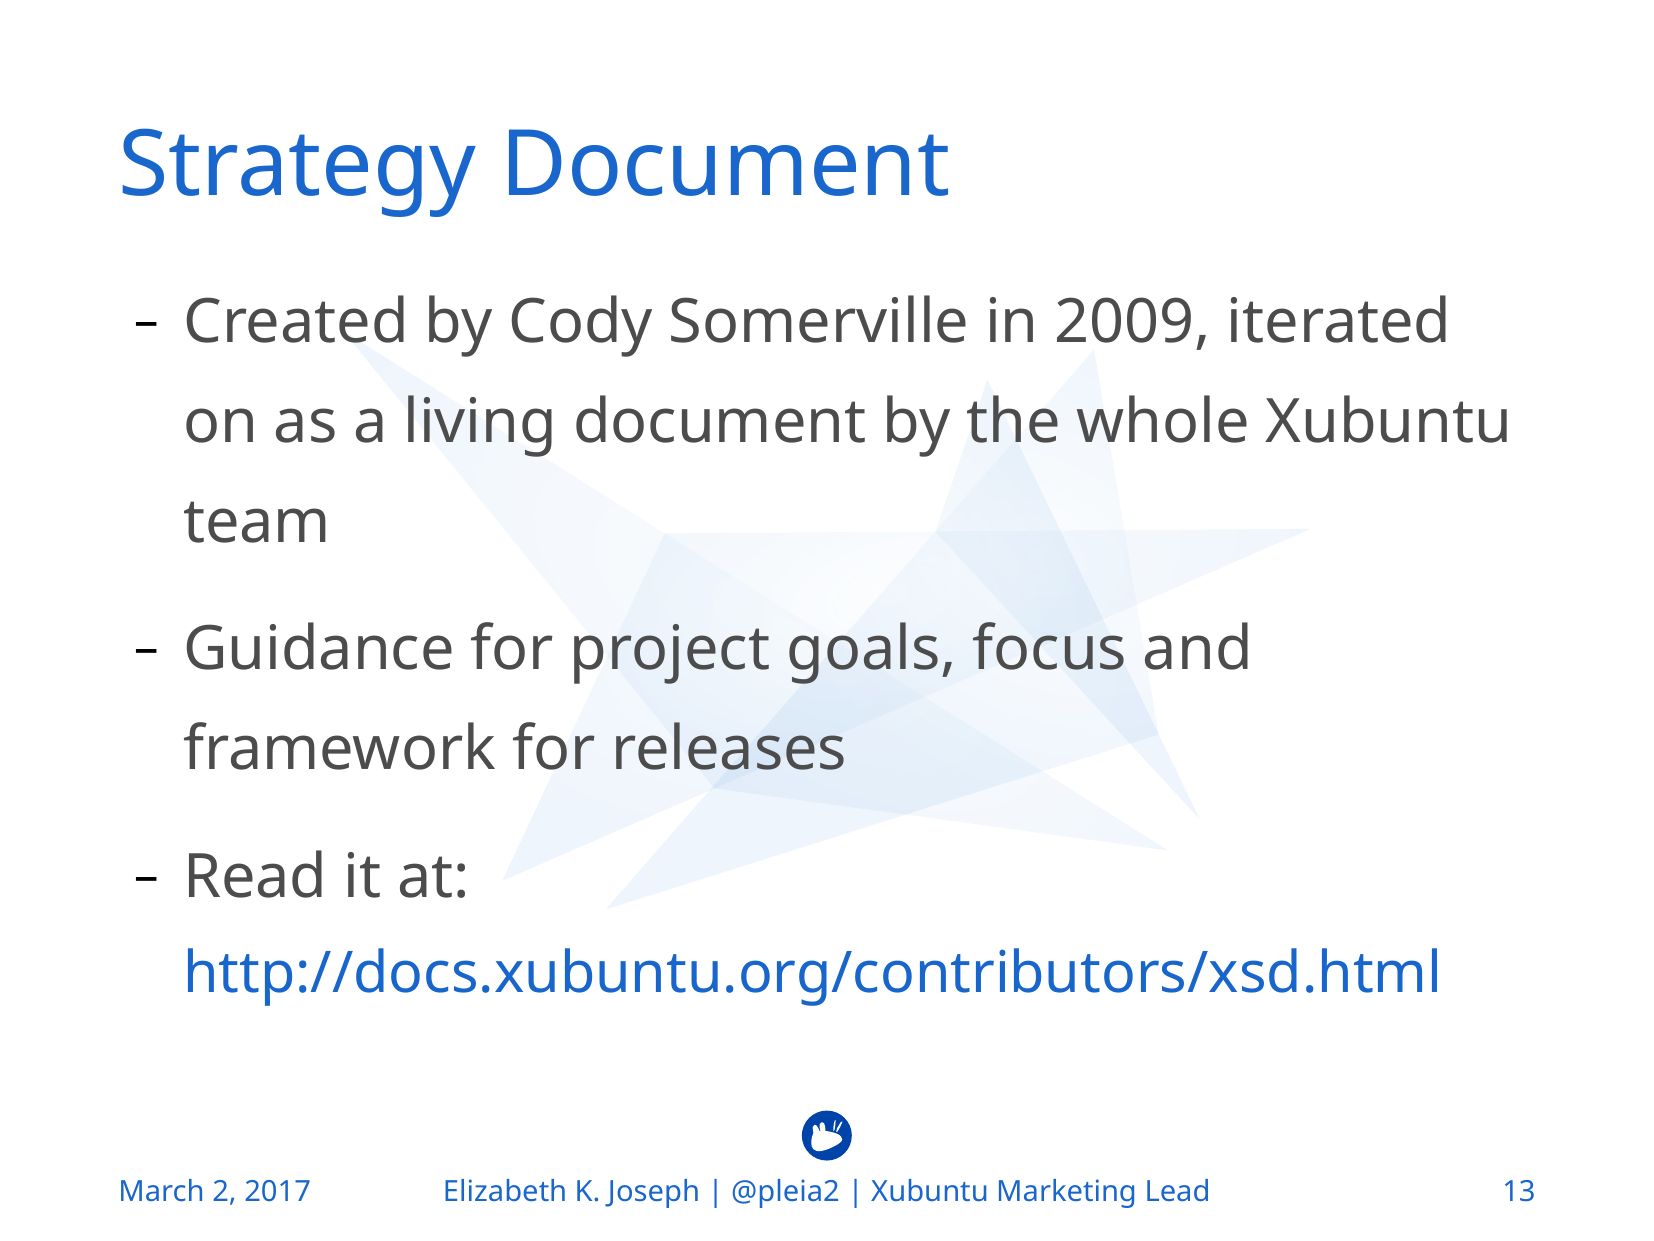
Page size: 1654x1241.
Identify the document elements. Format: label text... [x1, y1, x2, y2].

title Strategy Document [118, 88, 1536, 231]
list Created by Cody Somerville in 2009, iterated on as a living document by the whole Xubuntu team Guidance for project goals, focus and framework for releases Read it at: http://docs.xubuntu.org/contributors/xsd.html [118, 259, 1536, 1016]
